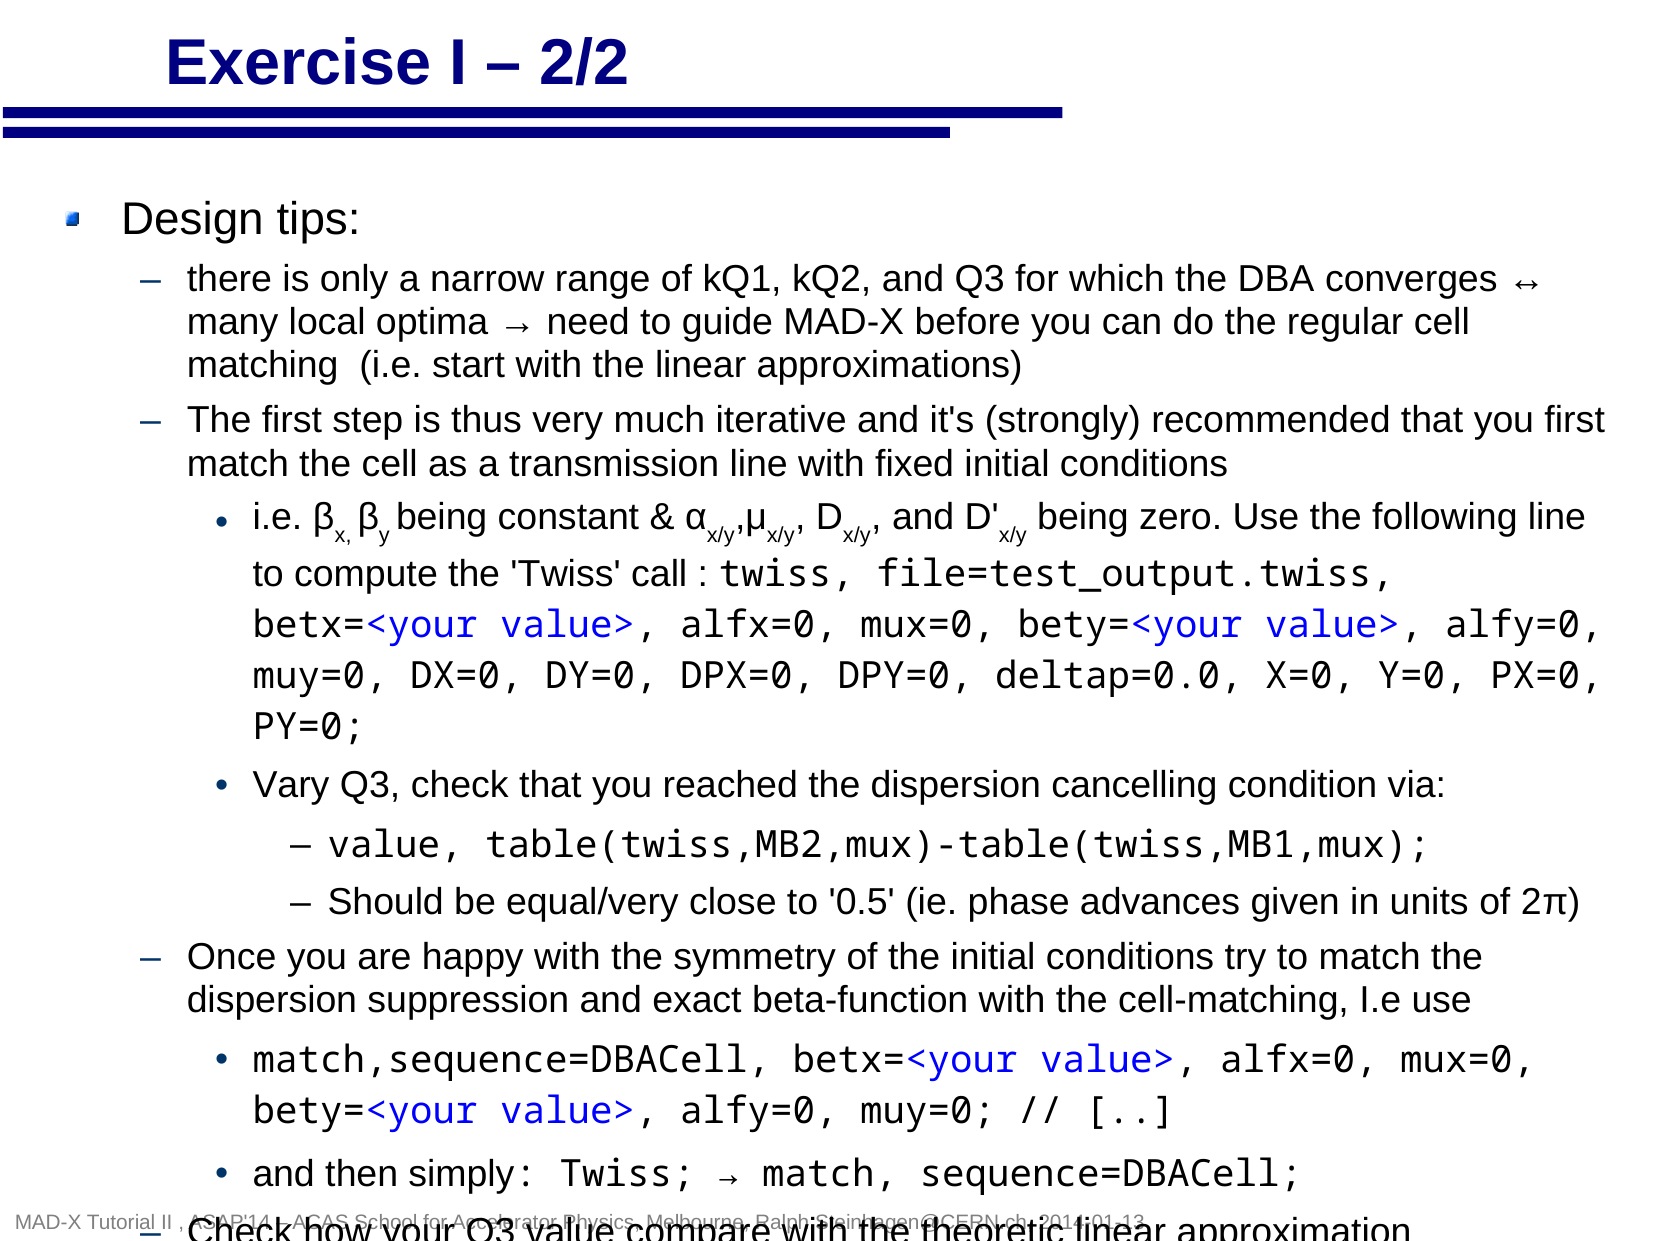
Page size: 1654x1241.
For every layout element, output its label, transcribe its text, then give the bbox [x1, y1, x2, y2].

list Design tips: there is only a narrow range of kQ1, kQ2, and Q3 for which the DBA converges ↔ many local optima → need to guide MAD-X before you can do the regular cell matching (i.e. start with the linear approximations) The first step is thus very much iterative and it's (strongly) recommended that you first match the cell as a transmission line with fixed initial conditions i.e. βx, βy being constant & αx/y,μx/y, Dx/y, and D'x/y being zero. Use the following line to compute the 'Twiss' call : twiss, file=test_output.twiss, betx=<your value>, alfx=0, mux=0, bety=<your value>, alfy=0, muy=0, DX=0, DY=0, DPX=0, DPY=0, deltap=0.0, X=0, Y=0, PX=0, PY=0; Vary Q3, check that you reached the dispersion cancelling condition via: value, table(twiss,MB2,mux)-table(twiss,MB1,mux); Should be equal/very close to '0.5' (ie. phase advances given in units of 2π) Once you are happy with the symmetry of the initial conditions try to match the dispersion suppression and exact beta-function with the cell-matching, I.e use match,sequence=DBACell, betx=<your value>, alfx=0, mux=0, bety=<your value>, alfy=0, muy=0; // [..] and then simply: Twiss; → match, sequence=DBACell; Check how your Q3 value compare with the theoretic linear approximation Enjoy! [65, 192, 1628, 1206]
title Exercise I – 2/2 [165, 0, 1323, 124]
